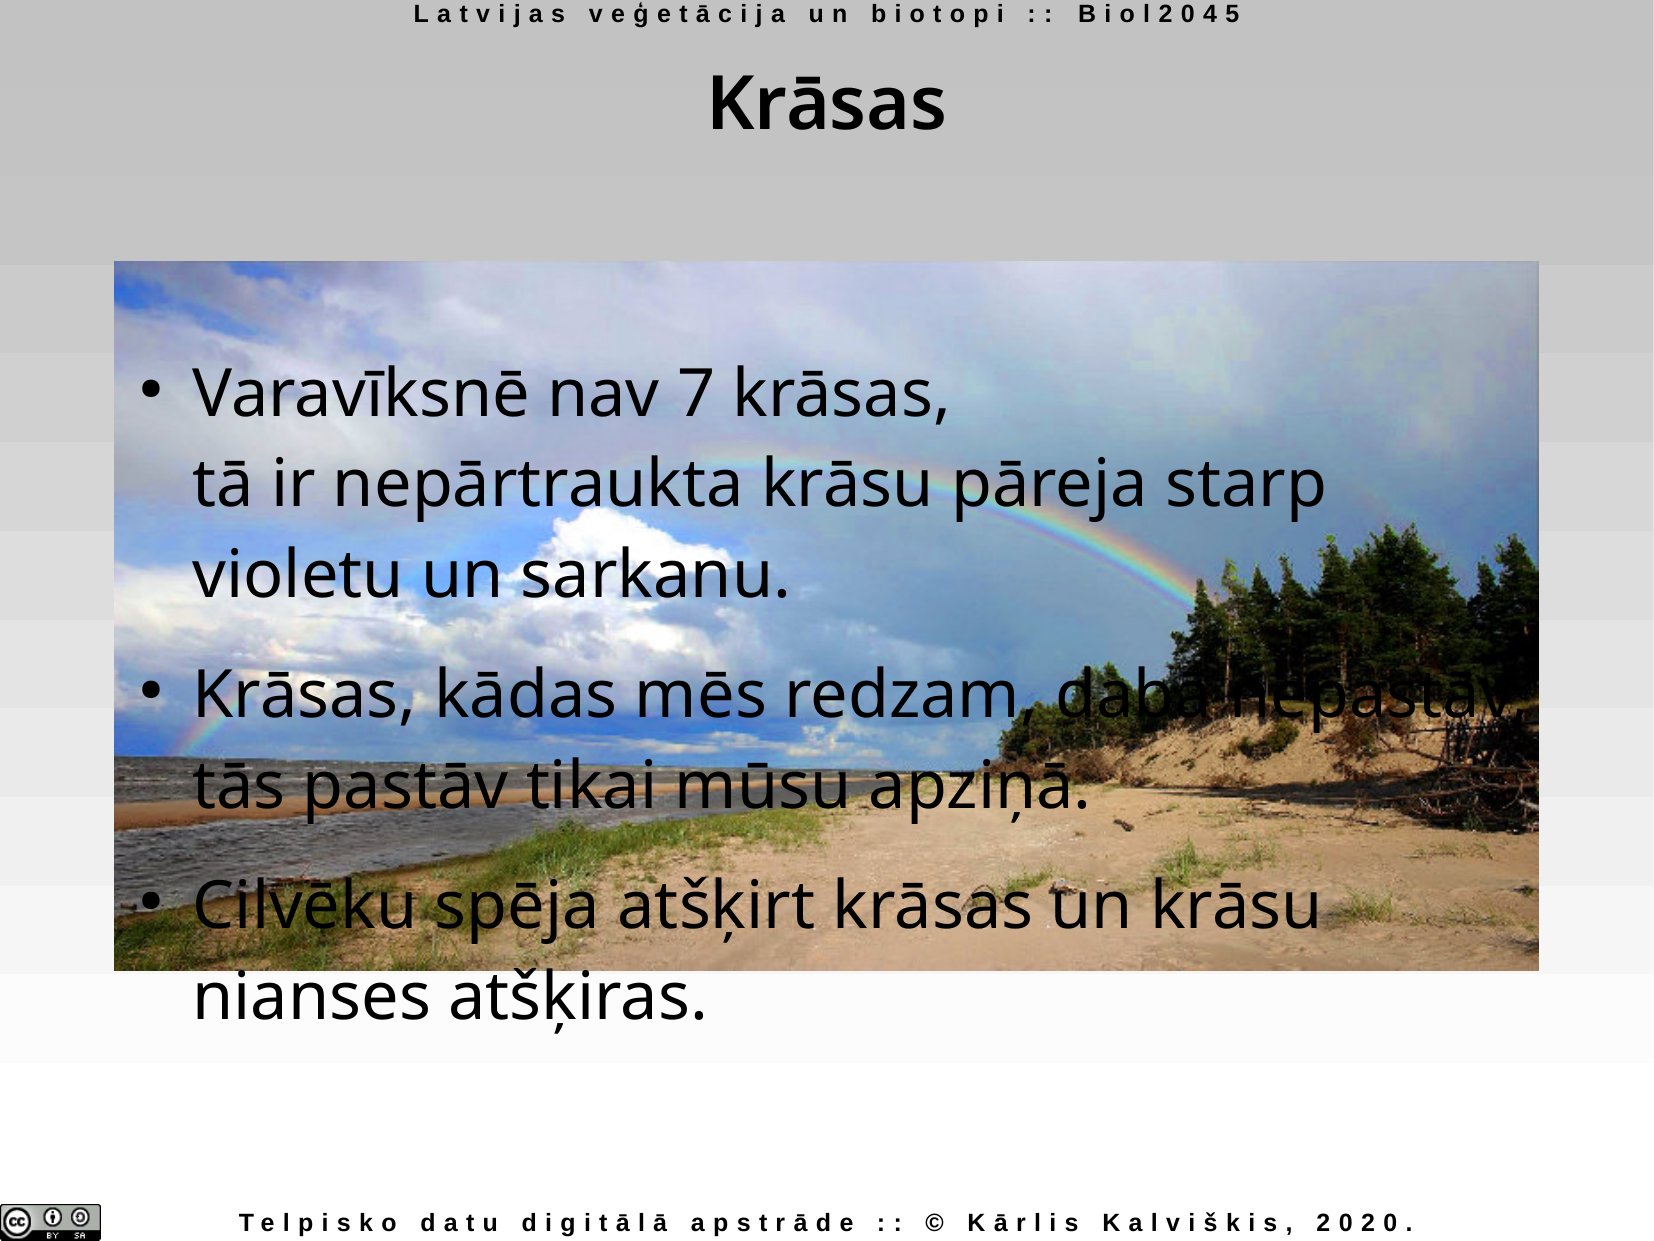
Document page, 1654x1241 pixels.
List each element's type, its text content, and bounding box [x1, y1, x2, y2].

picture [0, 0, 1654, 1241]
title Krāsas [29, 49, 1625, 296]
list Varavīksnē nav 7 krāsas, tā ir nepārtraukta krāsu pāreja starp violetu un sarkanu. Krāsas, kādas mēs redzam, dabā nepastāv, tās pastāv tikai mūsu apziņā. Cilvēku spēja atšķirt krāsas un krāsu nianses atšķiras. [121, 344, 1534, 1127]
